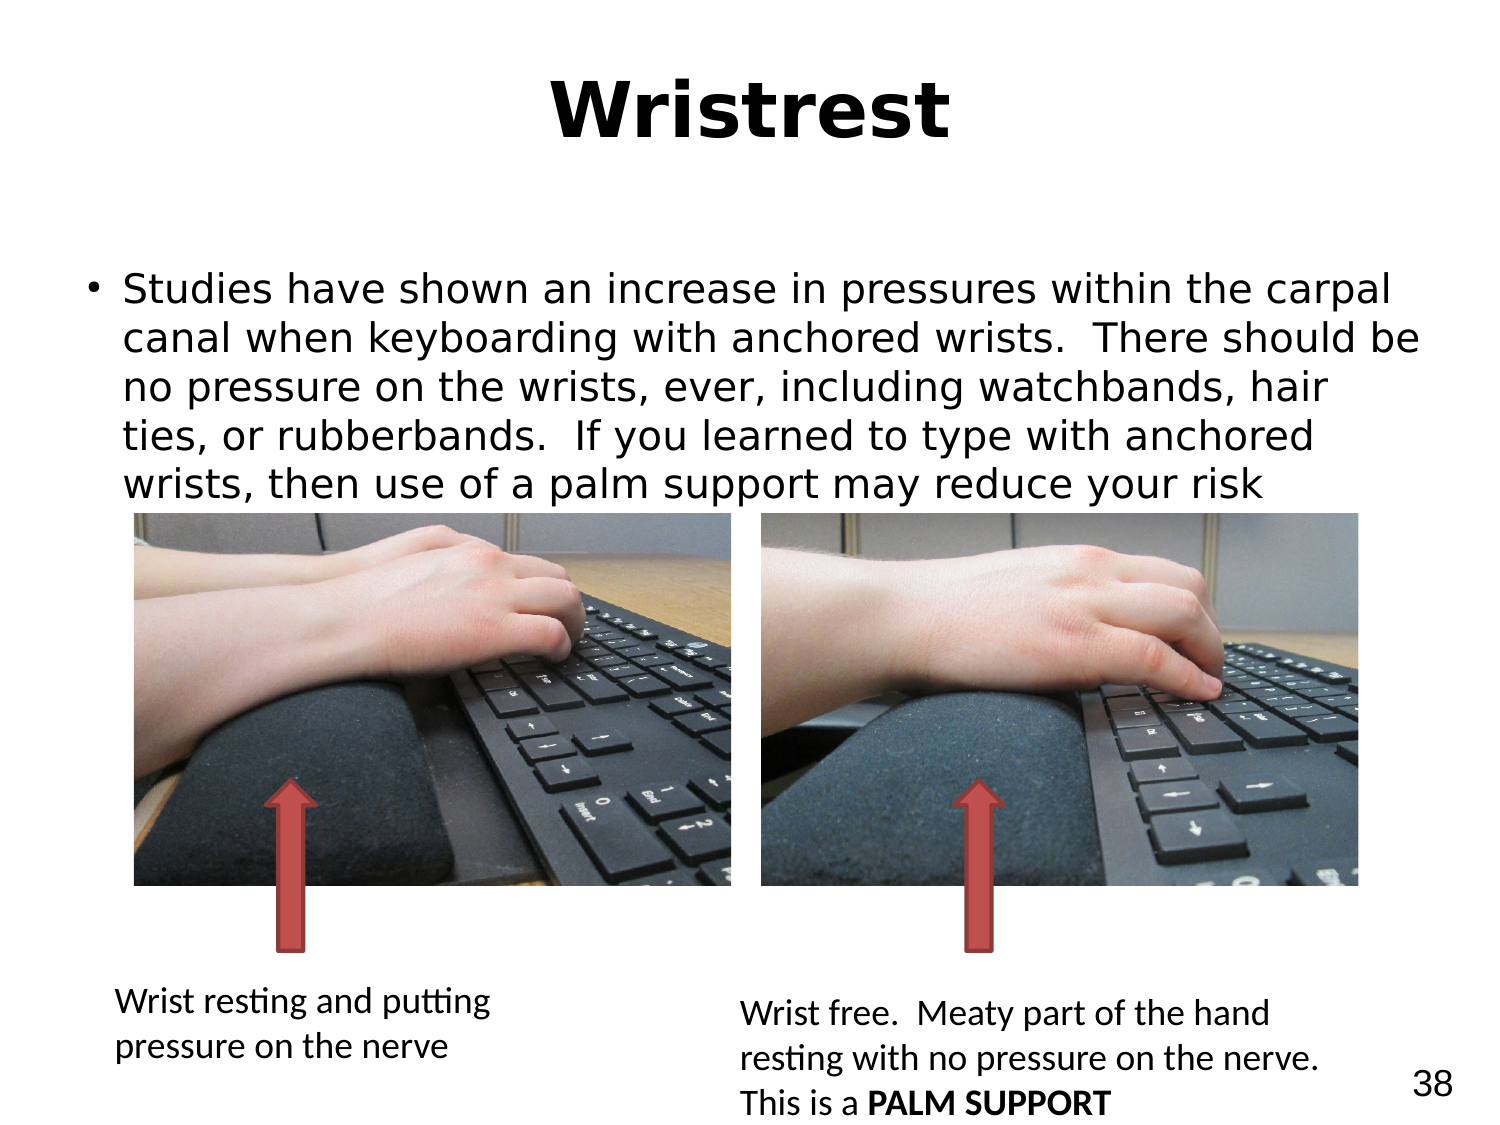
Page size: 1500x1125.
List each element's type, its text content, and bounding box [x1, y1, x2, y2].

title Wristrest [75, 44, 1425, 177]
list Studies have shown an increase in pressures within the carpal canal when keyboarding with anchored wrists. There should be no pressure on the wrists, ever, including watchbands, hair ties, or rubberbands. If you learned to type with anchored wrists, then use of a palm support may reduce your risk [75, 263, 1425, 532]
text_box Wrist resting and putting pressure on the nerve [99, 968, 638, 1073]
text_box [265, 780, 316, 951]
picture [133, 532, 732, 886]
text_box Wrist free. Meaty part of the hand resting with no pressure on the nerve. This is a PALM SUPPORT [724, 980, 1347, 1125]
picture [761, 532, 1359, 886]
text_box [953, 780, 1004, 951]
